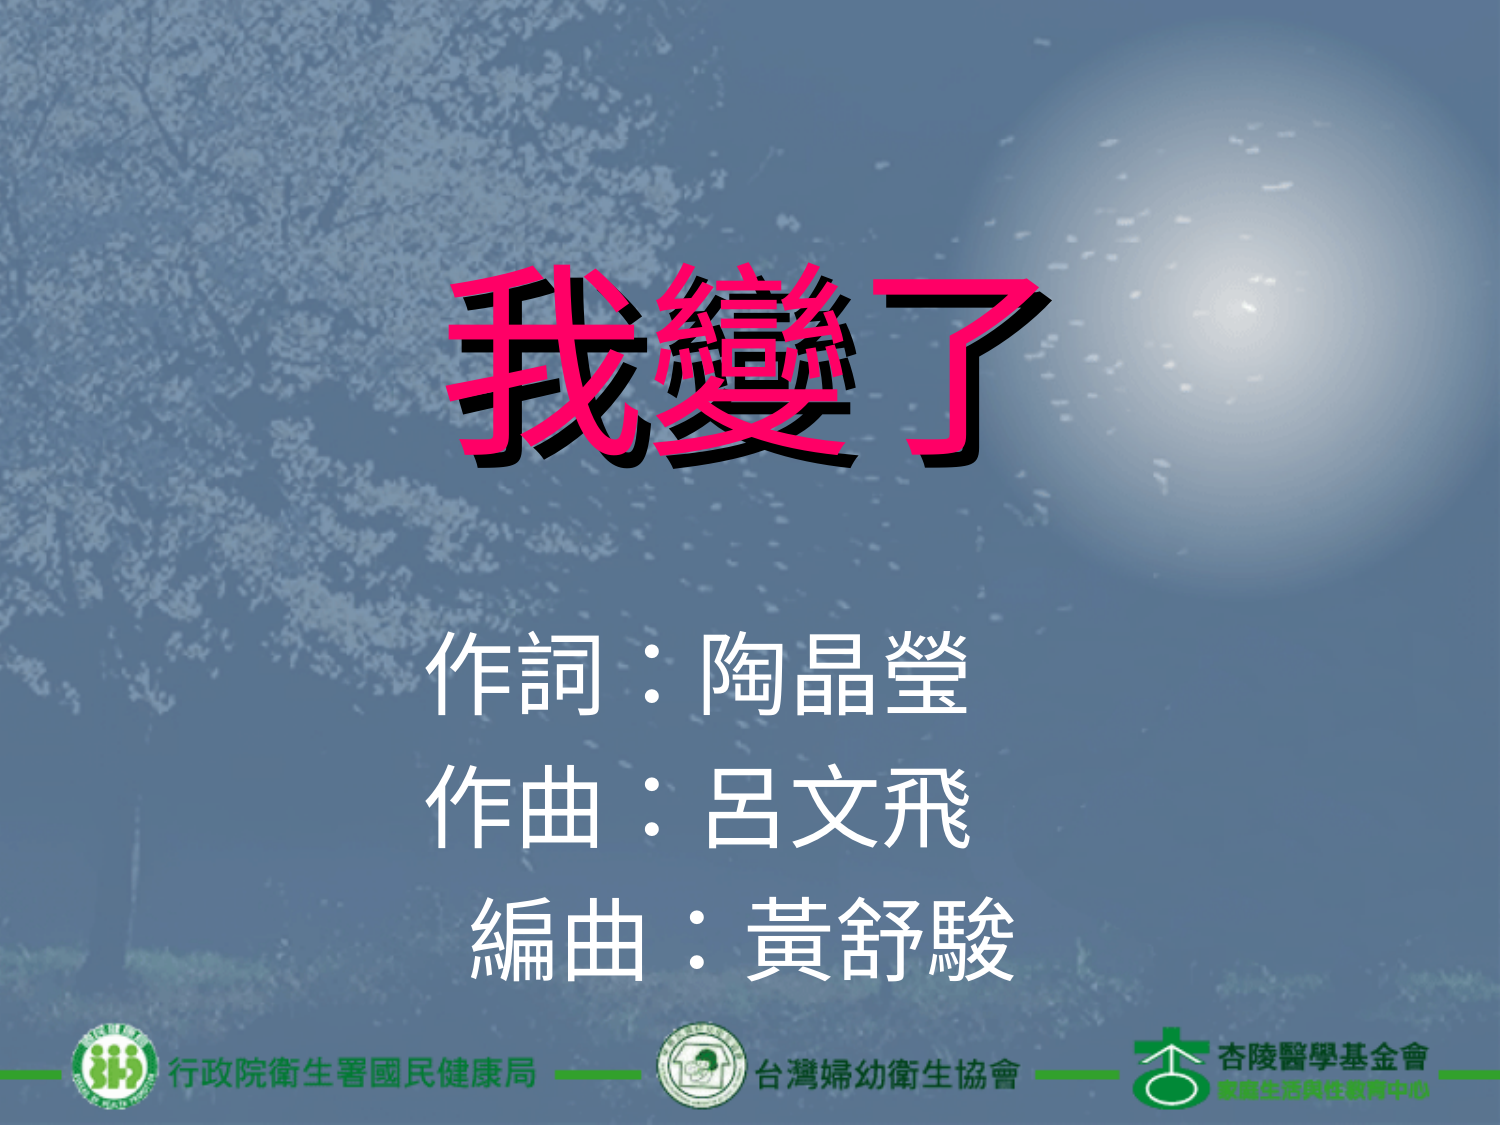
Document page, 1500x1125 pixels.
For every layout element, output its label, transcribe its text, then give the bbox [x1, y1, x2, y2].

title 我變了 [112, 207, 1388, 504]
subtitle 作詞：陶晶瑩 作曲：呂文飛 編曲：黃舒駿 [218, 609, 1269, 1012]
picture [0, 0, 1500, 1125]
